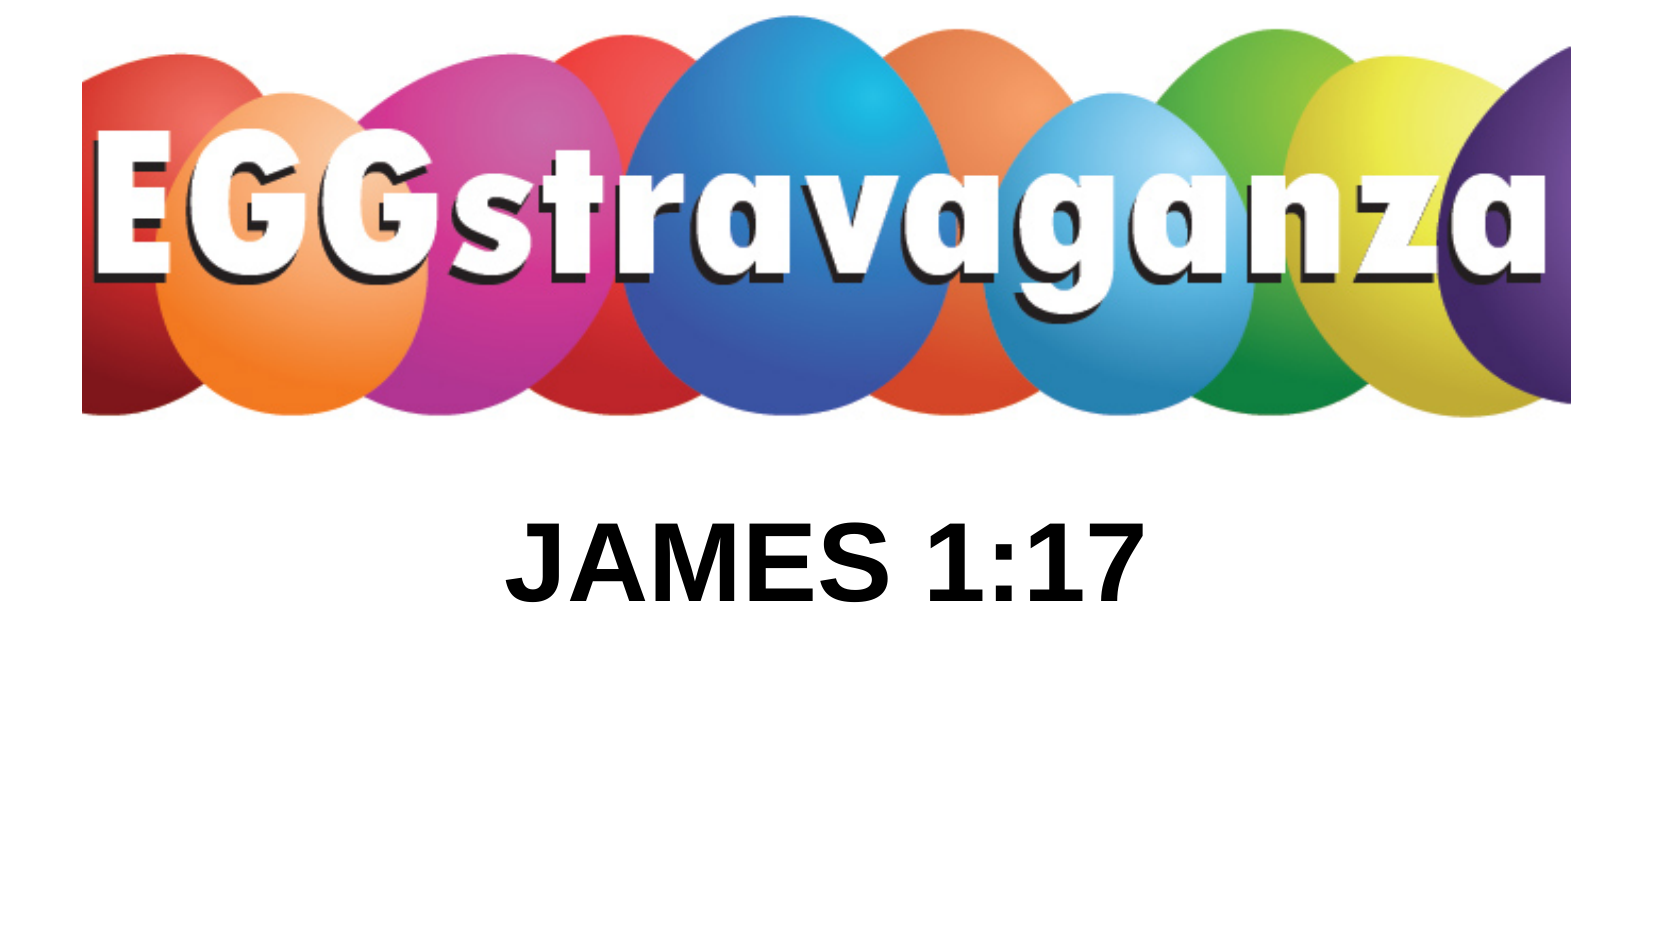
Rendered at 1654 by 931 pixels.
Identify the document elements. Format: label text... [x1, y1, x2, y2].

subtitle JAMES 1:17 [82, 421, 1571, 758]
picture [82, 14, 1571, 421]
